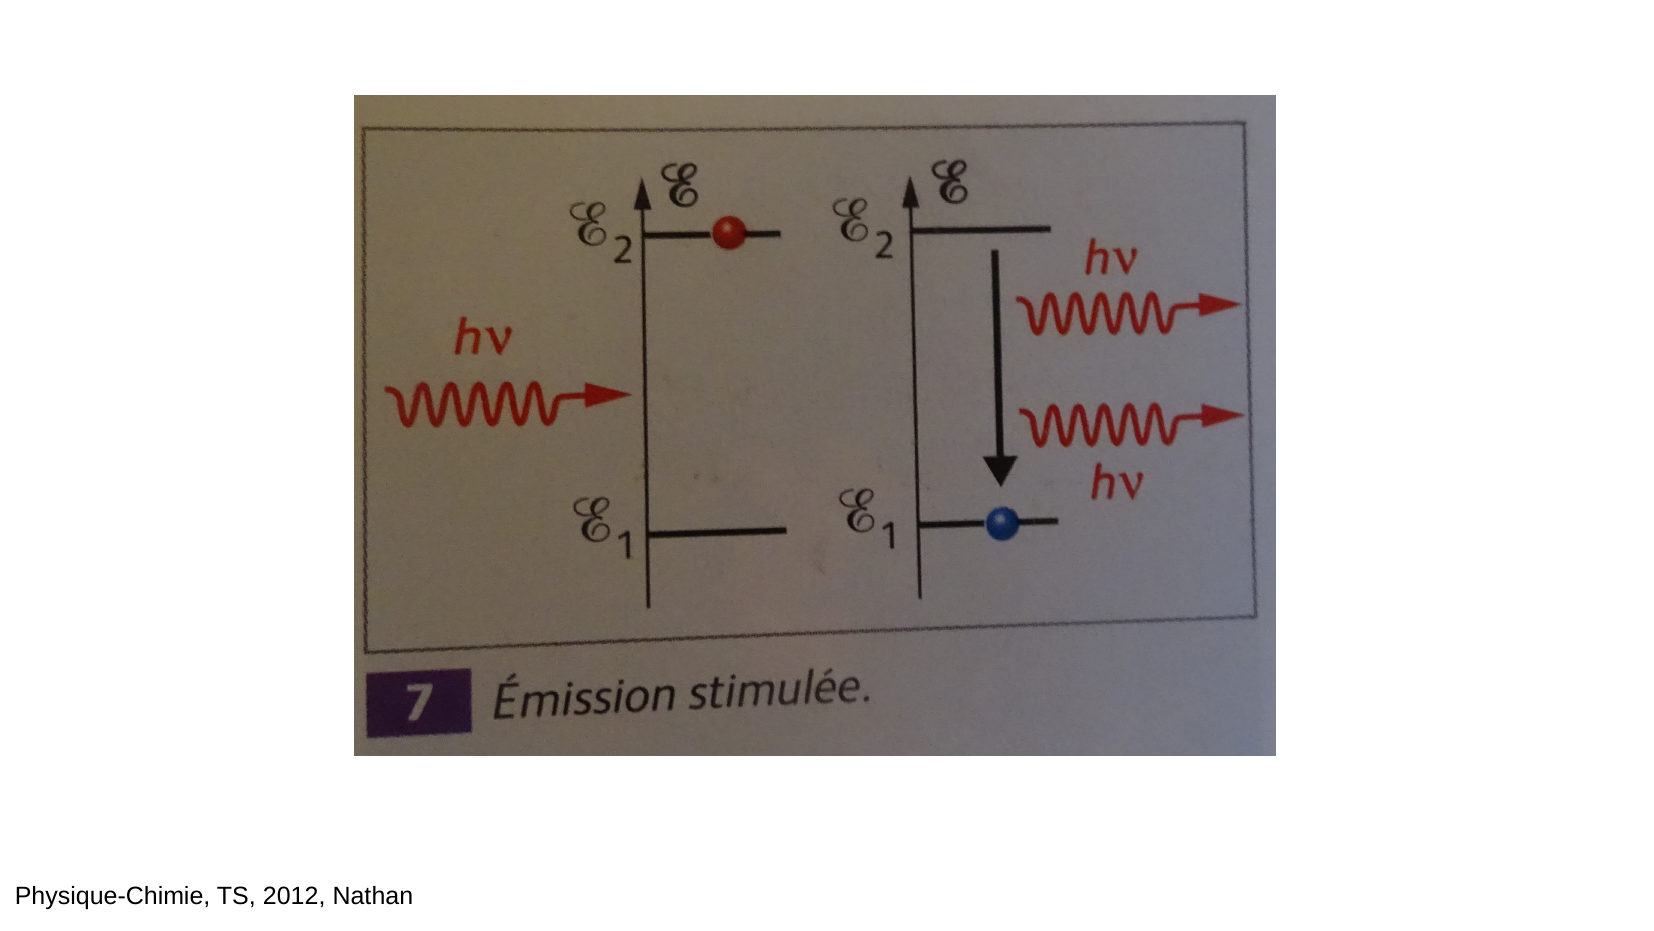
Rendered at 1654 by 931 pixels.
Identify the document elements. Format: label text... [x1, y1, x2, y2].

text_box Physique-Chimie, TS, 2012, Nathan [0, 874, 544, 931]
picture [354, 95, 1276, 756]
